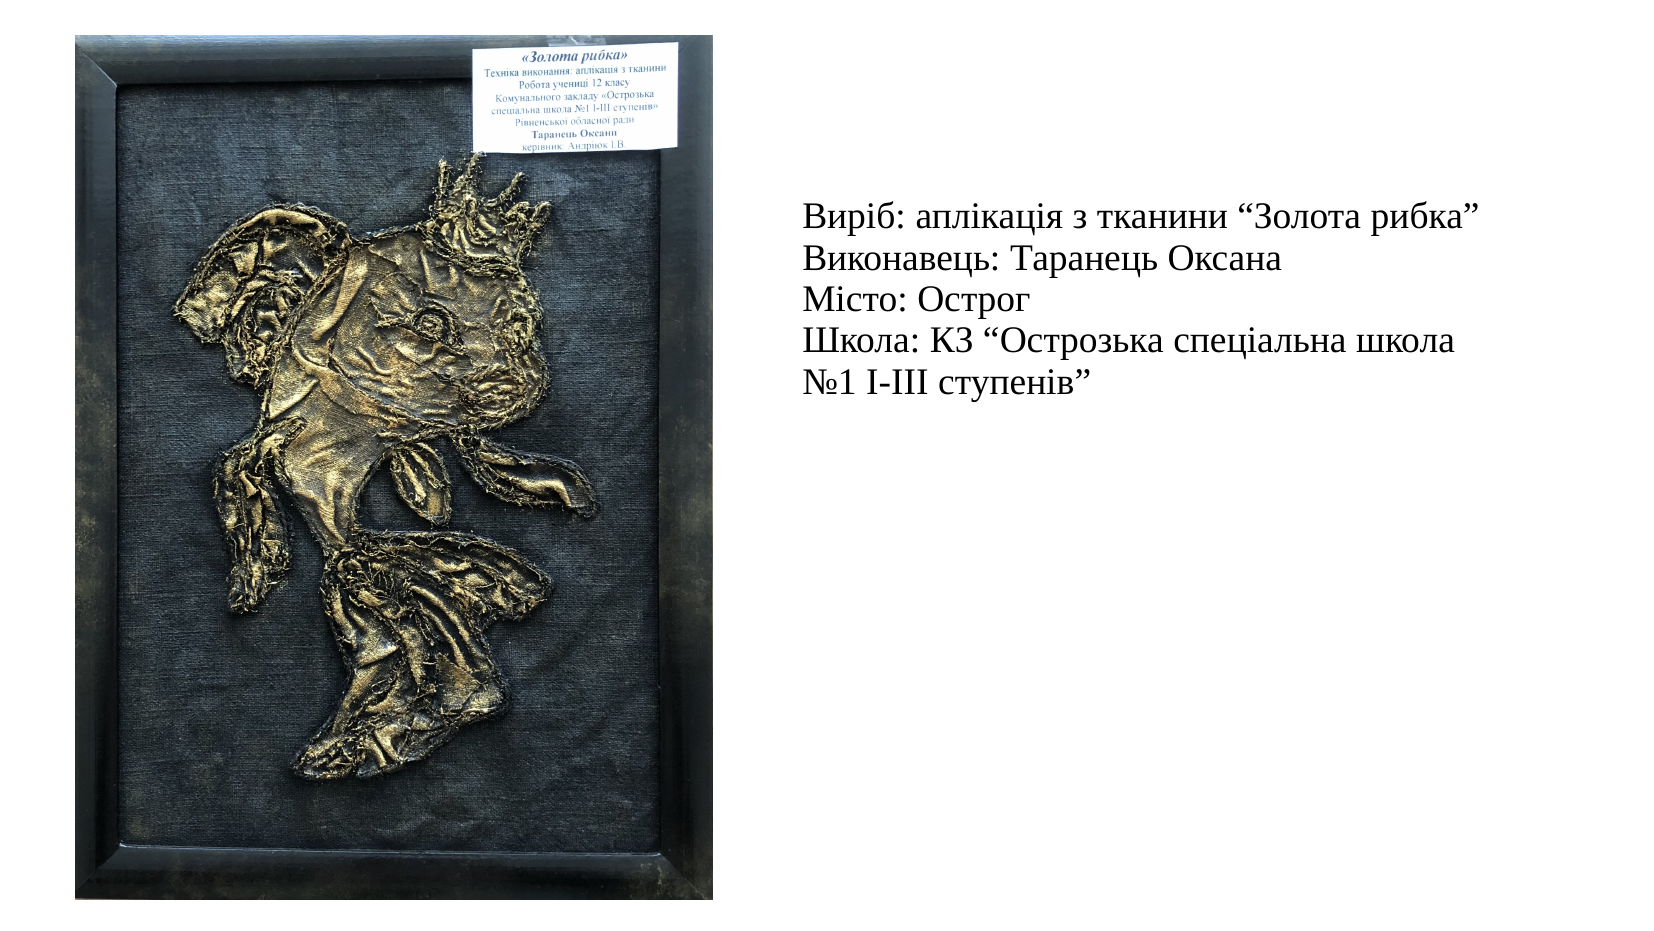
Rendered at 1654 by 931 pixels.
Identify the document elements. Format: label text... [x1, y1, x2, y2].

text_box Виріб: аплікація з тканини “Золота рибка” Виконавець: Таранець Оксана Місто: Острог Школа: КЗ “Острозька спеціальна школа №1 I-III ступенів” [787, 187, 1501, 527]
picture [75, 35, 713, 901]
